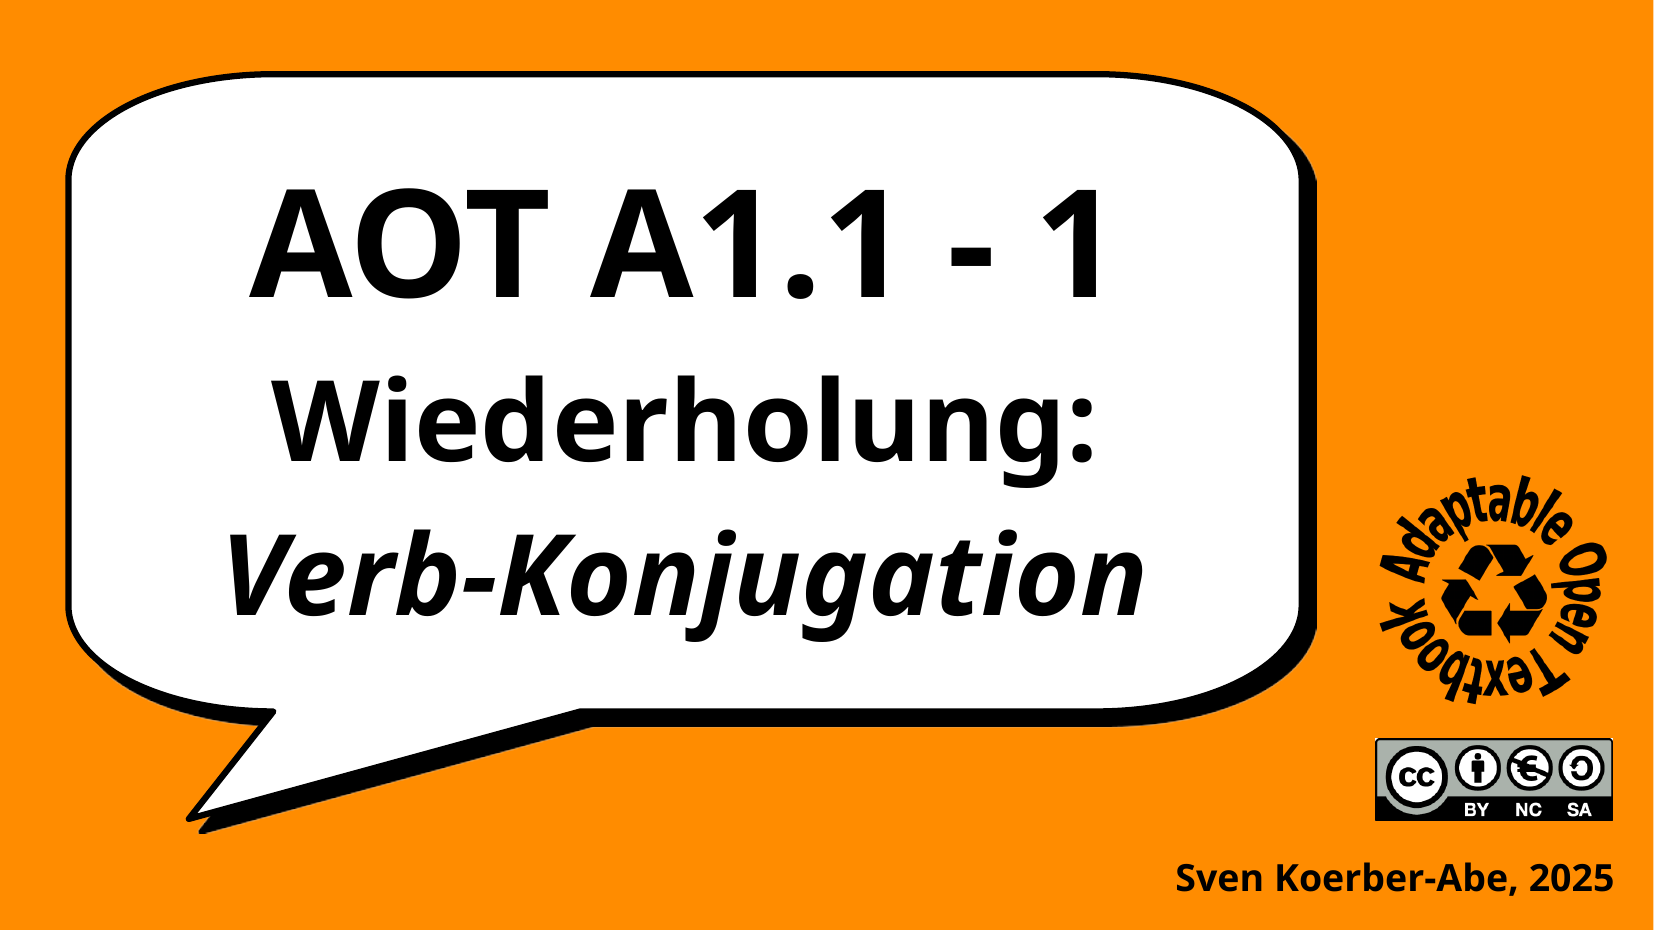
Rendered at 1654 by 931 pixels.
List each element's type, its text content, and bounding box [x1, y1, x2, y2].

text_box Sven Koerber-Abe, 2025 [1122, 844, 1630, 914]
picture [1375, 472, 1613, 709]
text_box AOT A1.1 - 1 Wiederholung: Verb-Konjugation [68, 74, 1302, 819]
picture [1375, 738, 1613, 821]
